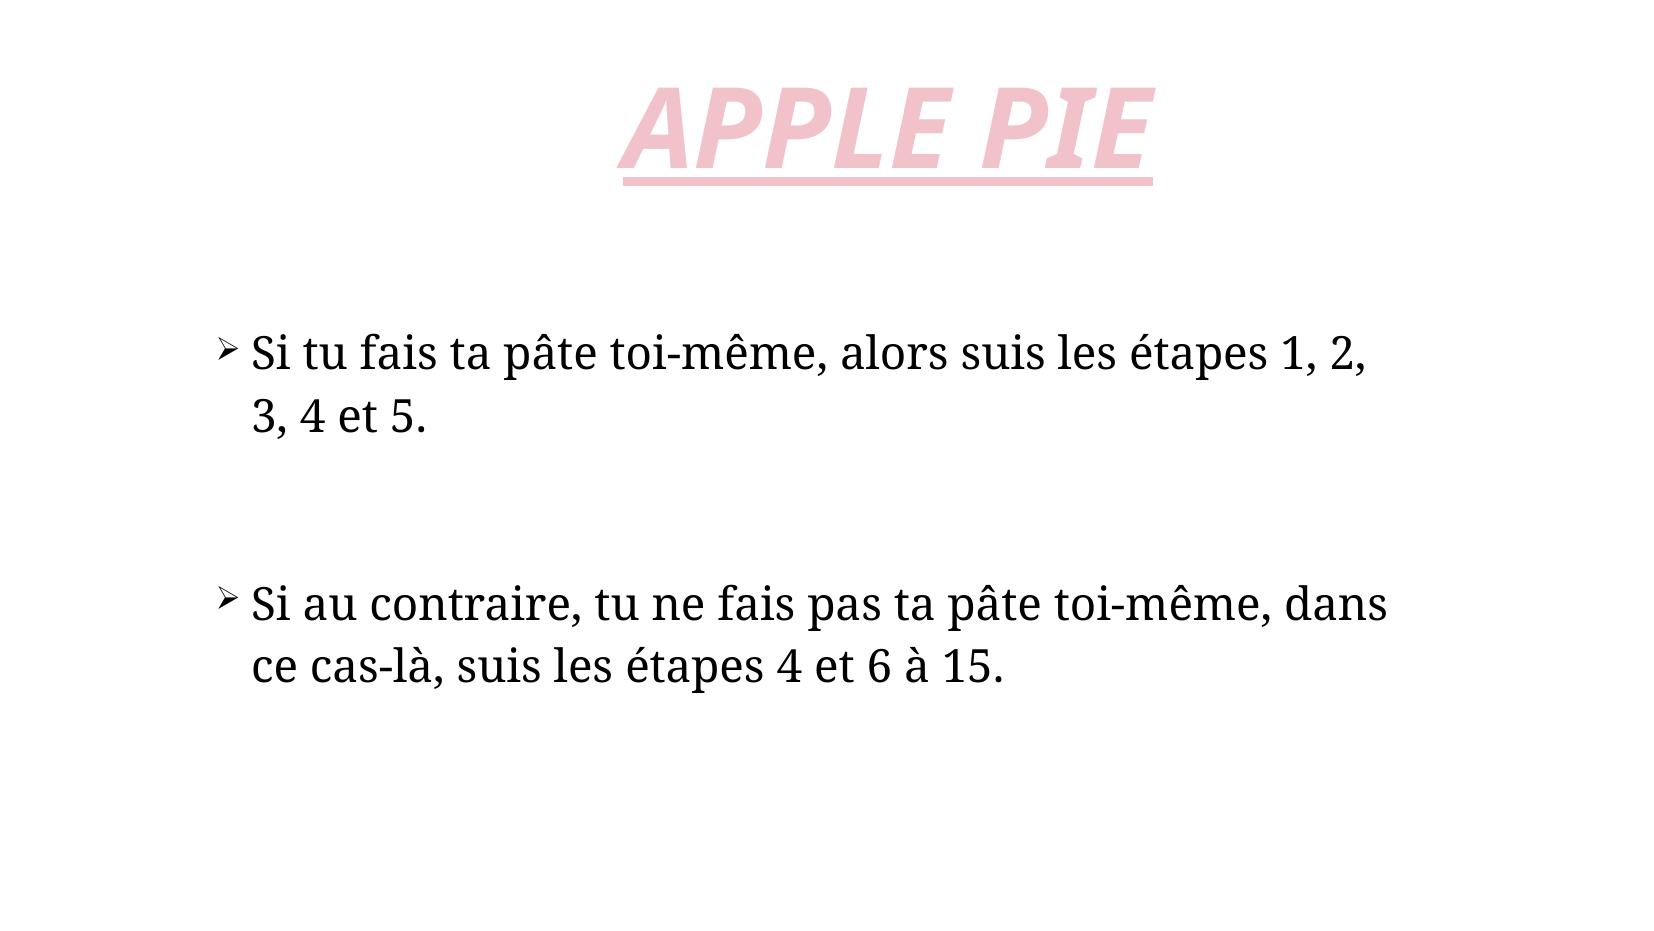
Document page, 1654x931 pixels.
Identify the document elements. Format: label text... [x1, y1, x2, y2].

text_box Si tu fais ta pâte toi-même, alors suis les étapes 1, 2, 3, 4 et 5. Si au contraire, tu ne fais pas ta pâte toi-même, dans ce cas-là, suis les étapes 4 et 6 à 15. [200, 271, 1430, 863]
text_box APPLE PIE [608, 41, 1176, 210]
